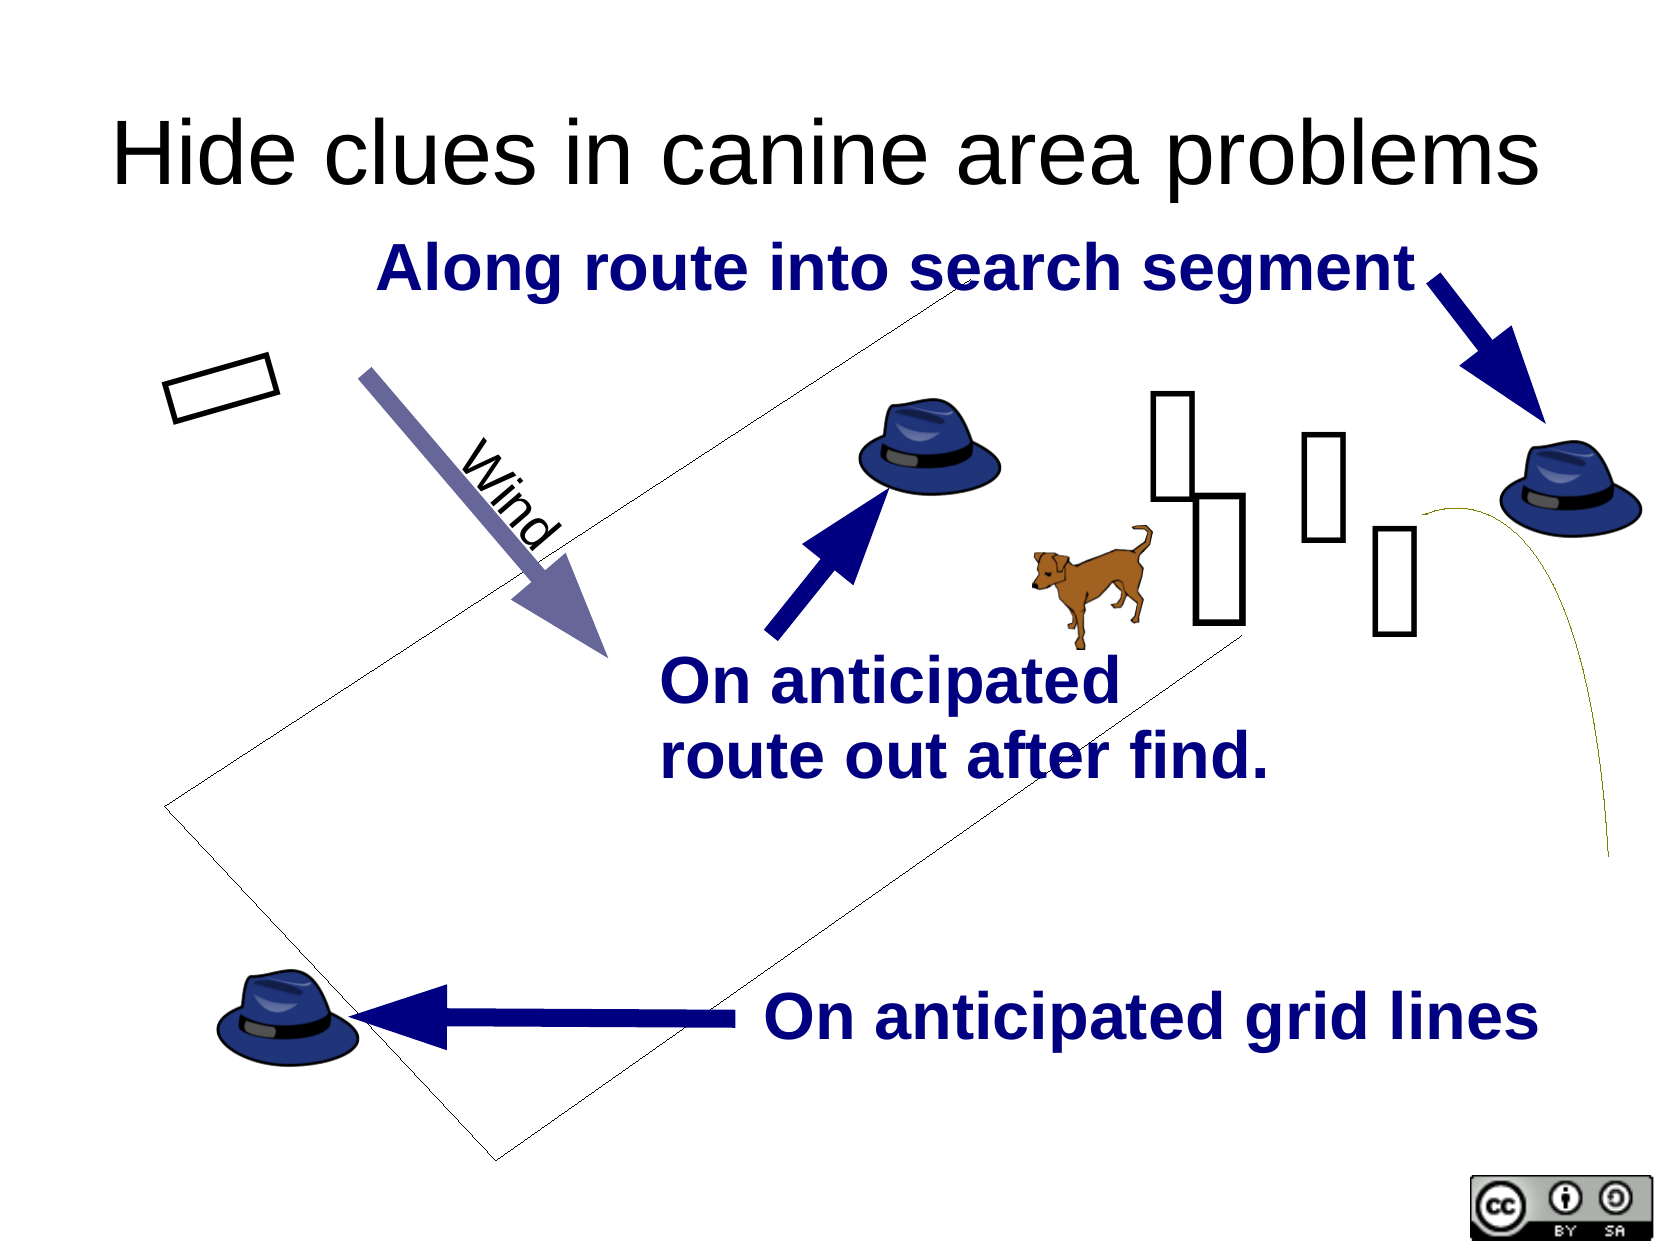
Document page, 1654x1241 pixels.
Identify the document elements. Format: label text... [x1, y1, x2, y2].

text_box  [1171, 480, 1402, 696]
text_box On anticipated route out after find. [644, 635, 1287, 801]
text_box On anticipated grid lines [748, 971, 1558, 1062]
text_box  [99, 329, 329, 569]
picture [214, 946, 365, 1097]
text_box  [1327, 420, 1479, 514]
text_box Along route into search segment [361, 222, 1434, 313]
title Hide clues in canine area problems [82, 49, 1571, 257]
text_box  [1130, 379, 1327, 561]
picture [1470, 1175, 1654, 1241]
picture [1032, 525, 1153, 635]
text_box  [1352, 514, 1550, 697]
picture [1497, 417, 1648, 568]
picture [856, 375, 1007, 526]
